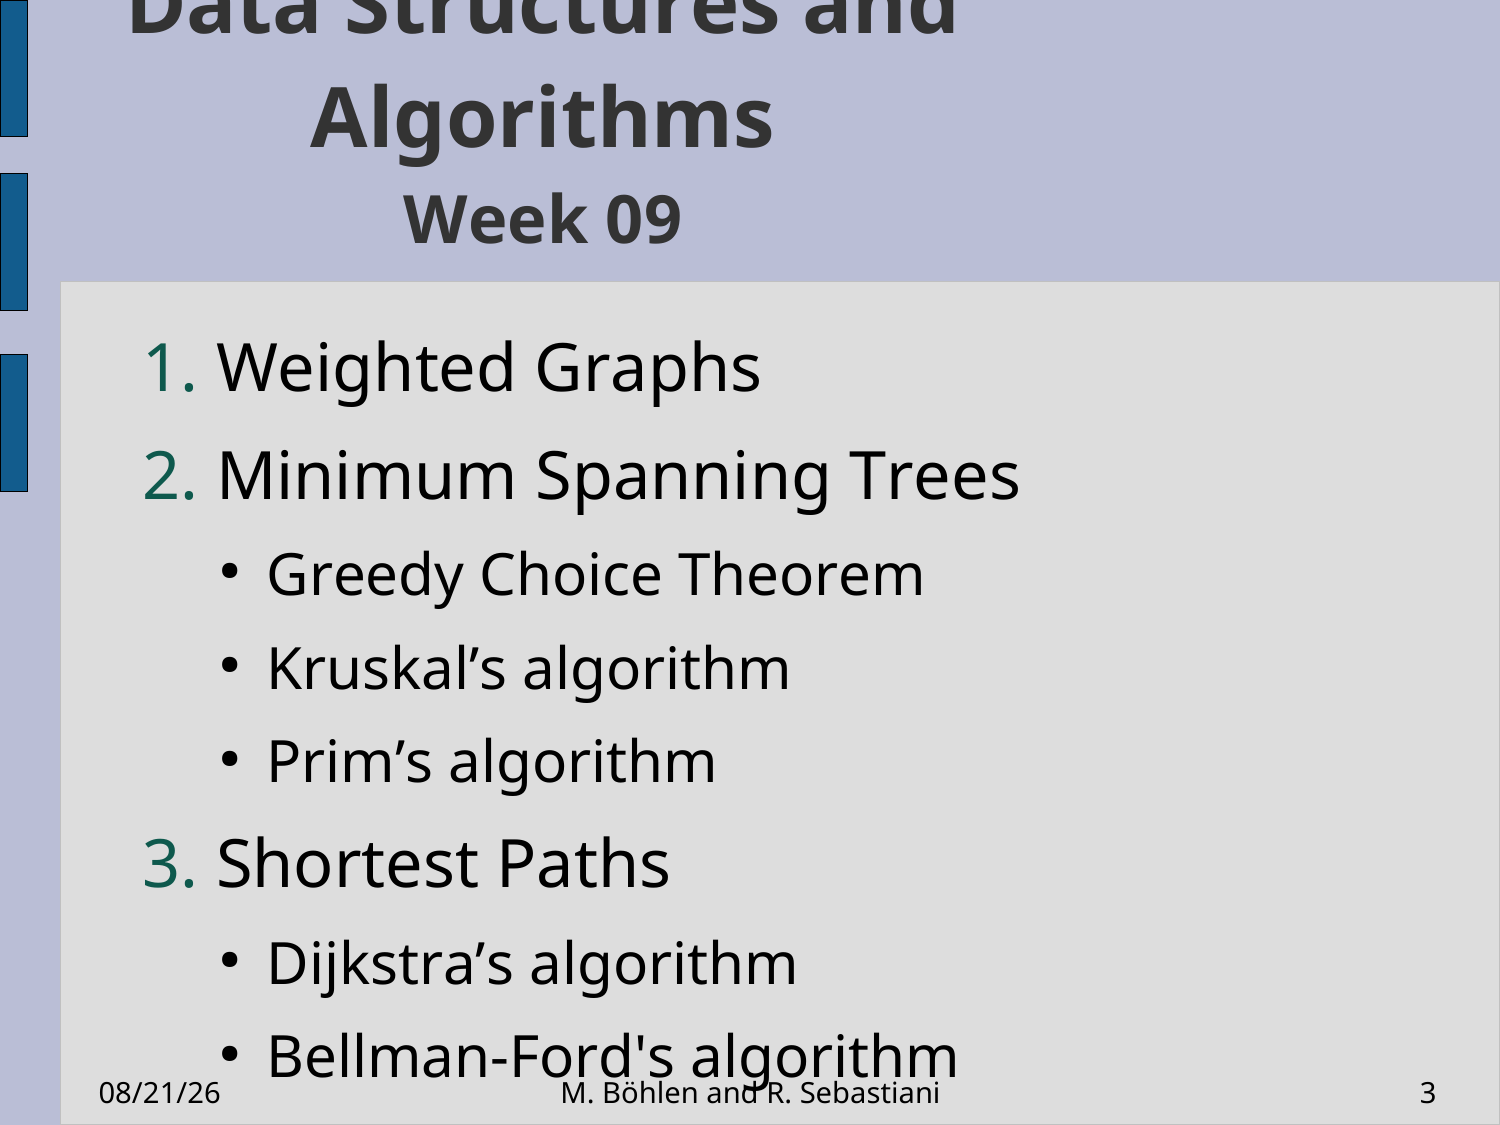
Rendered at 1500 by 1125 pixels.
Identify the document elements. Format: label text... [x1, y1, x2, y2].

list Weighted Graphs Minimum Spanning Trees Greedy Choice Theorem Kruskal’s algorithm Prim’s algorithm Shortest Paths Dijkstra’s algorithm Bellman-Ford's algorithm [110, 312, 1392, 1037]
title Data Structures and Algorithms Week 09 [110, 67, 1392, 271]
